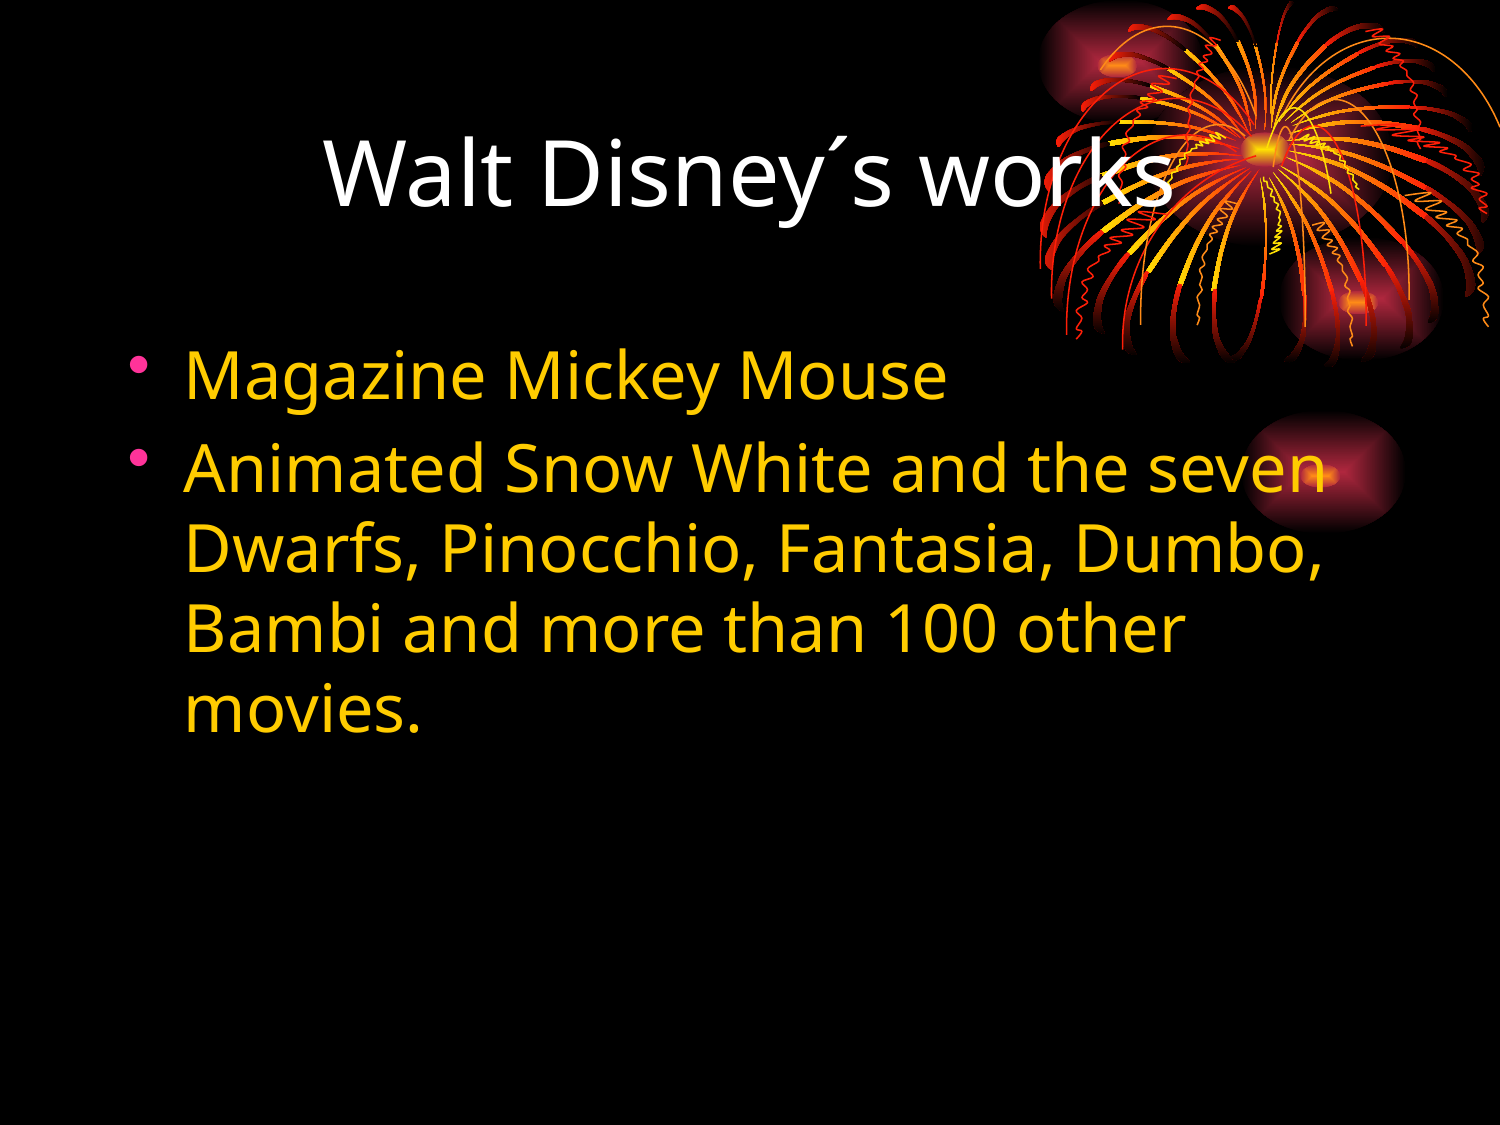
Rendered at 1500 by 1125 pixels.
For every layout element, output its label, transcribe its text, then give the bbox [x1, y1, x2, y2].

list Magazine Mickey Mouse Animated Snow White and the seven Dwarfs, Pinocchio, Fantasia, Dumbo, Bambi and more than 100 other movies. [112, 324, 1388, 1000]
title Walt Disney´s works [112, 49, 1388, 290]
